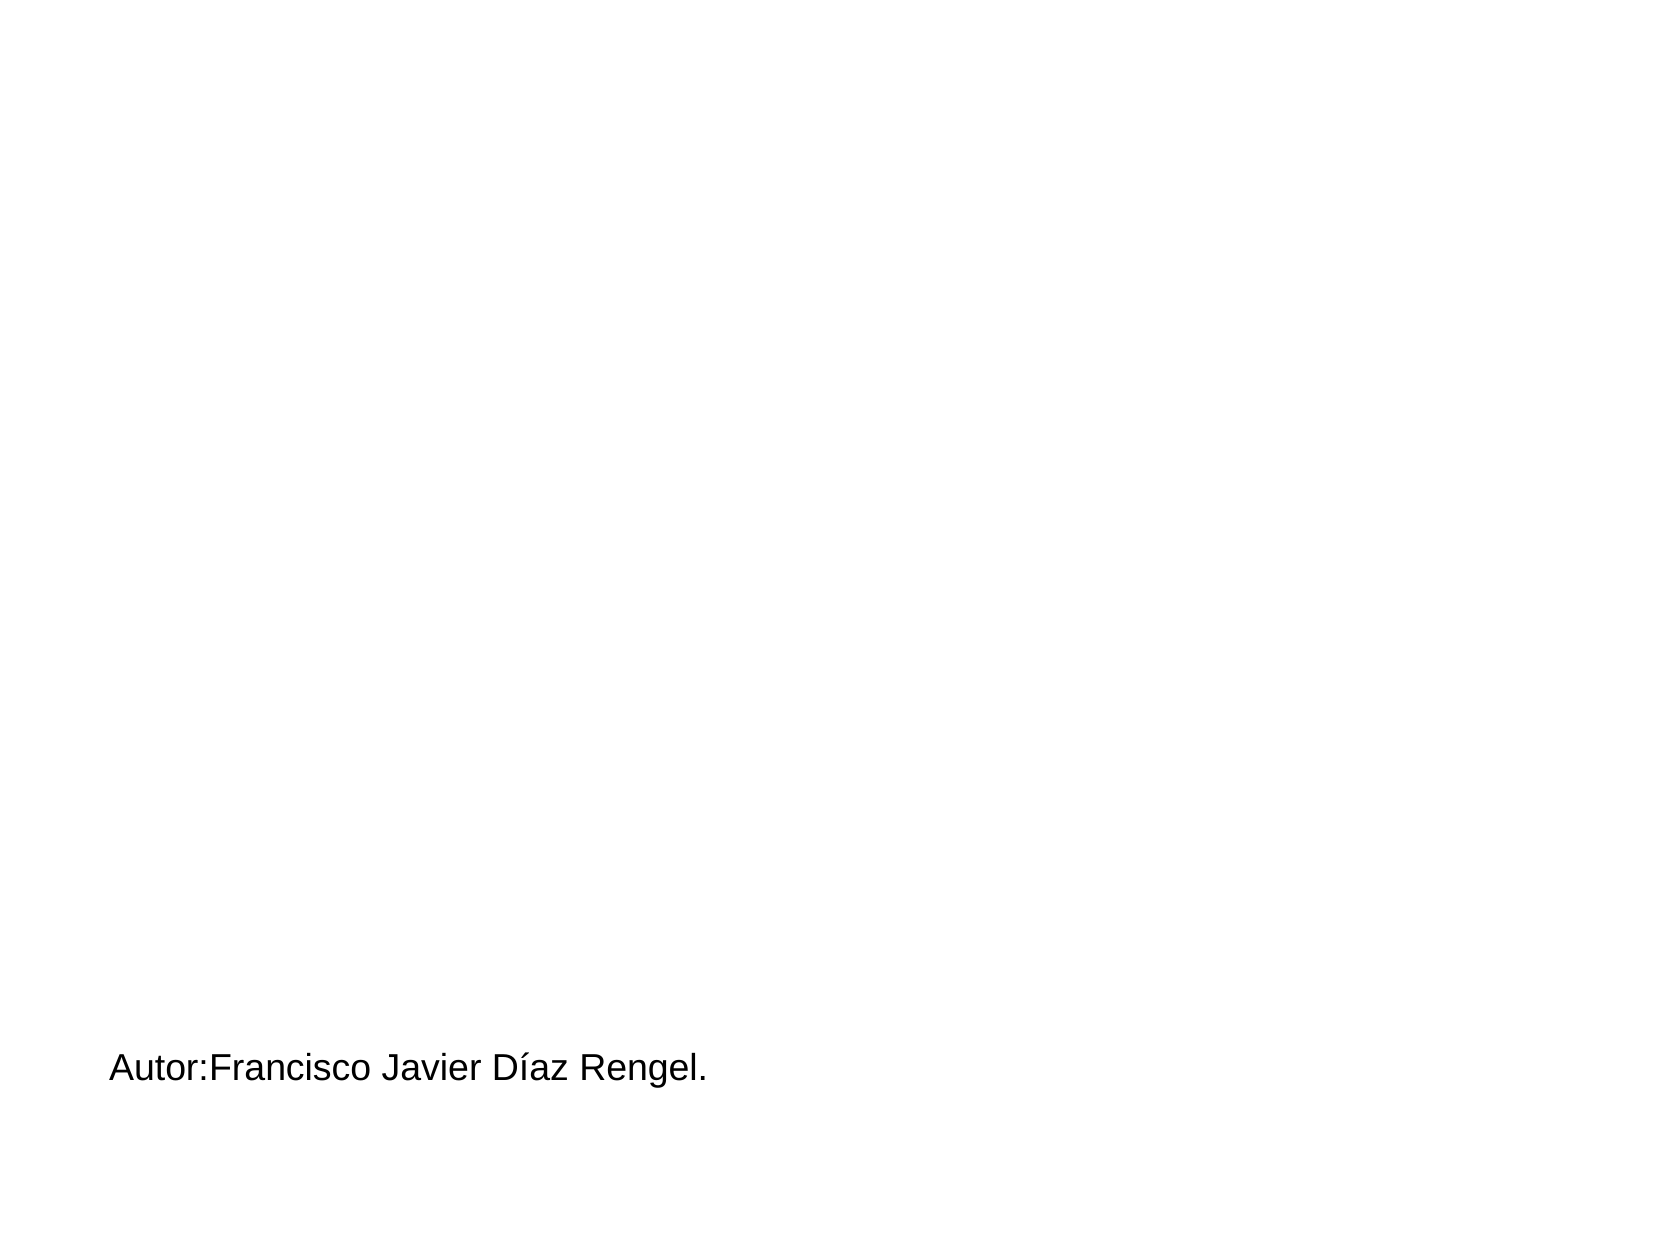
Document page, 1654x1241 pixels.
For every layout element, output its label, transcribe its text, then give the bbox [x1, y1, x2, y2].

text_box Autor:Francisco Javier Díaz Rengel. [94, 1039, 724, 1097]
